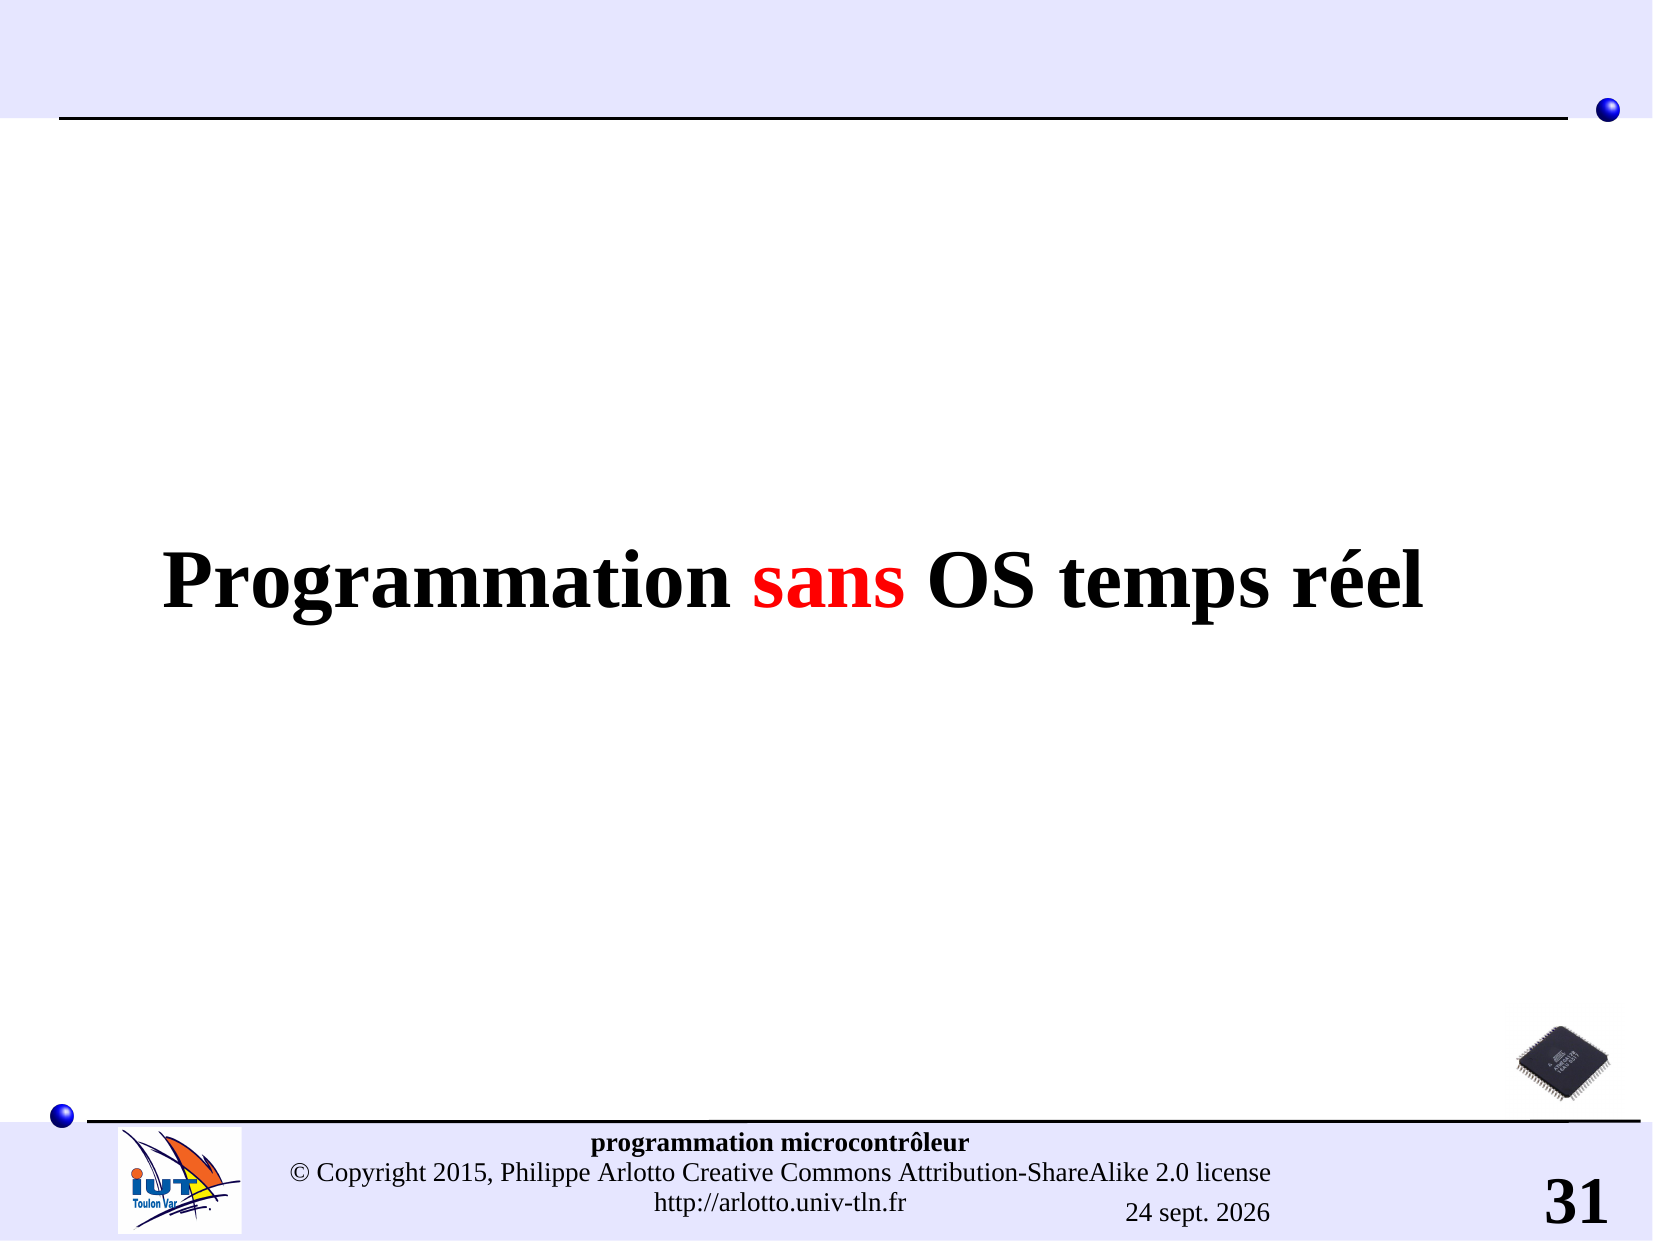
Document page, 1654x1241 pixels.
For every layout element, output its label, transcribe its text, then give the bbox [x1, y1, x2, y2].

picture [1505, 1003, 1625, 1119]
subtitle Programmation sans OS temps réel [88, 154, 1501, 1004]
